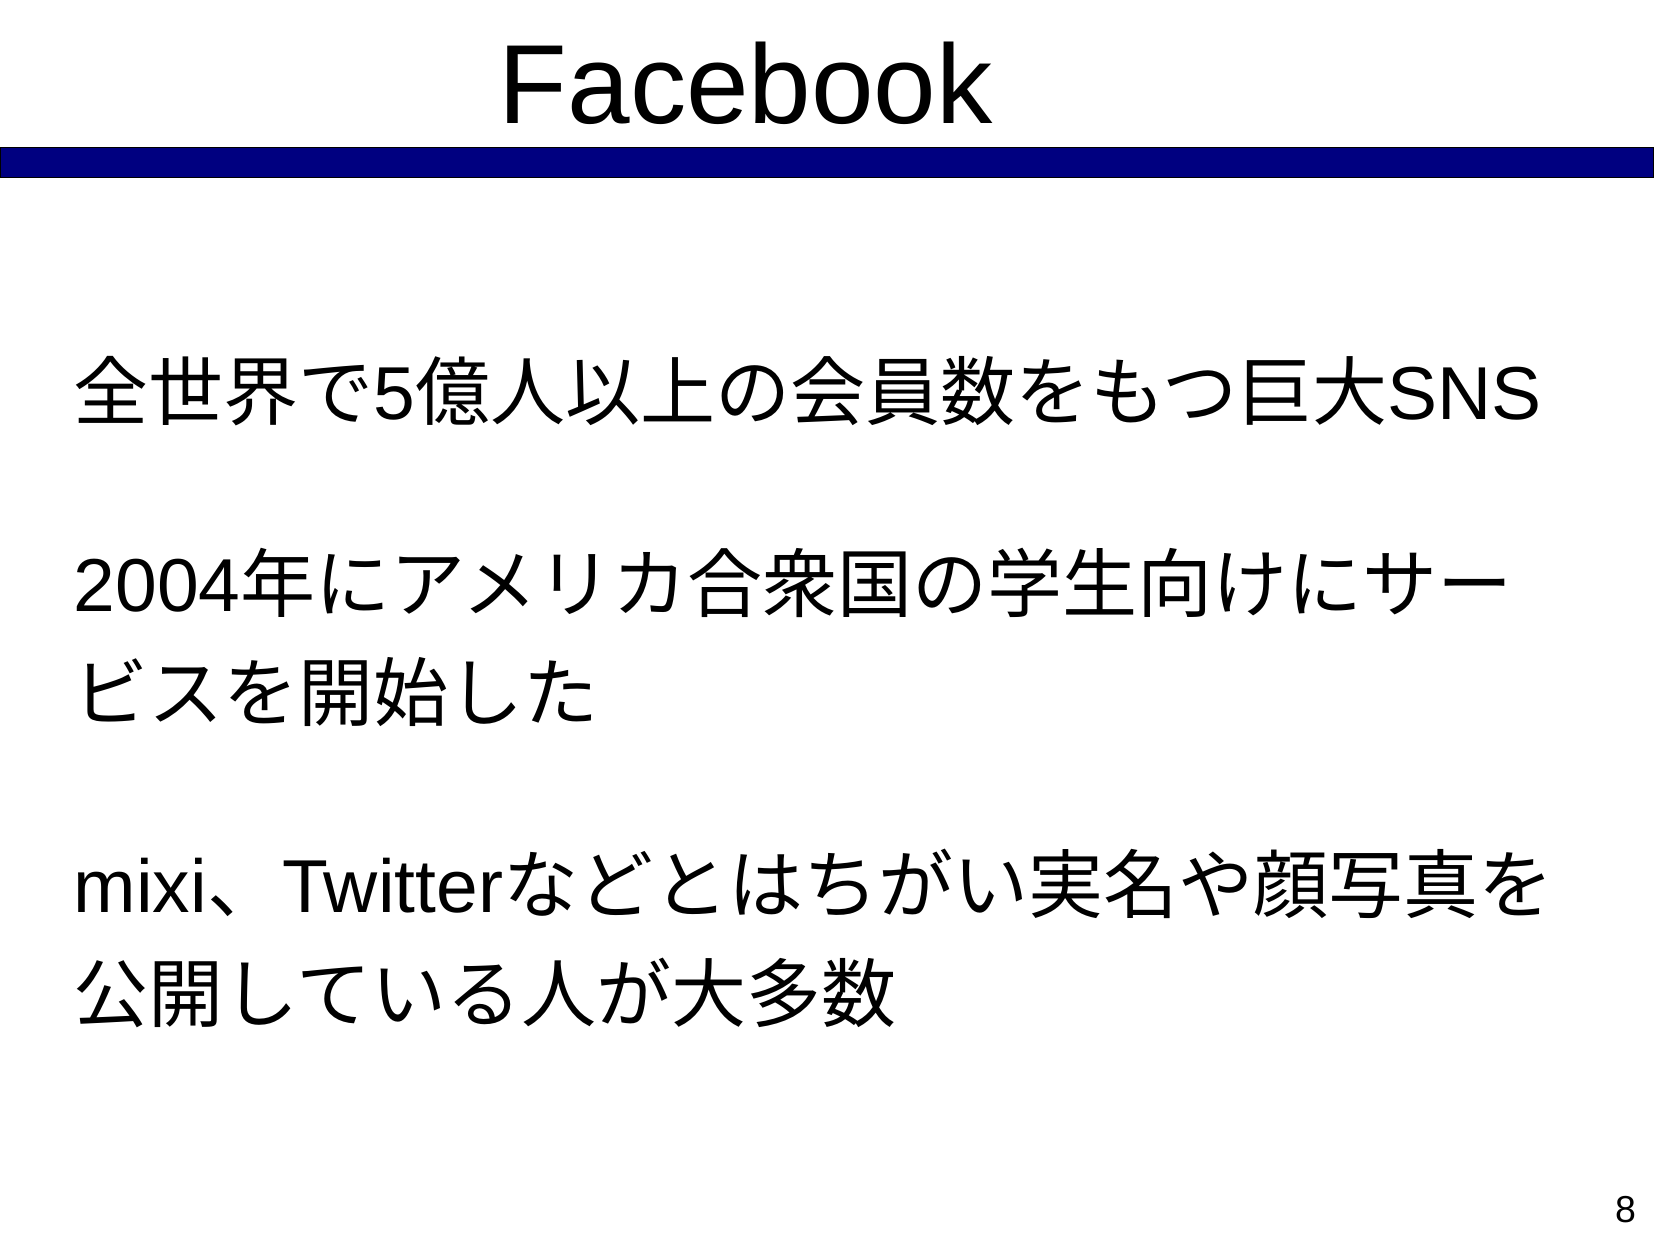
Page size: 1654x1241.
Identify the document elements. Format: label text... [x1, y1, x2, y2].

text_box [0, 147, 1654, 178]
text_box Facebook [484, 13, 1041, 147]
text_box 8 [1600, 1181, 1651, 1239]
text_box 全世界で5億人以上の会員数をもつ巨大SNS 2004年にアメリカ合衆国の学生向けにサービスを開始した mixi、Twitterなどとはちがい実名や顔写真を公開している人が大多数 [59, 324, 1595, 910]
